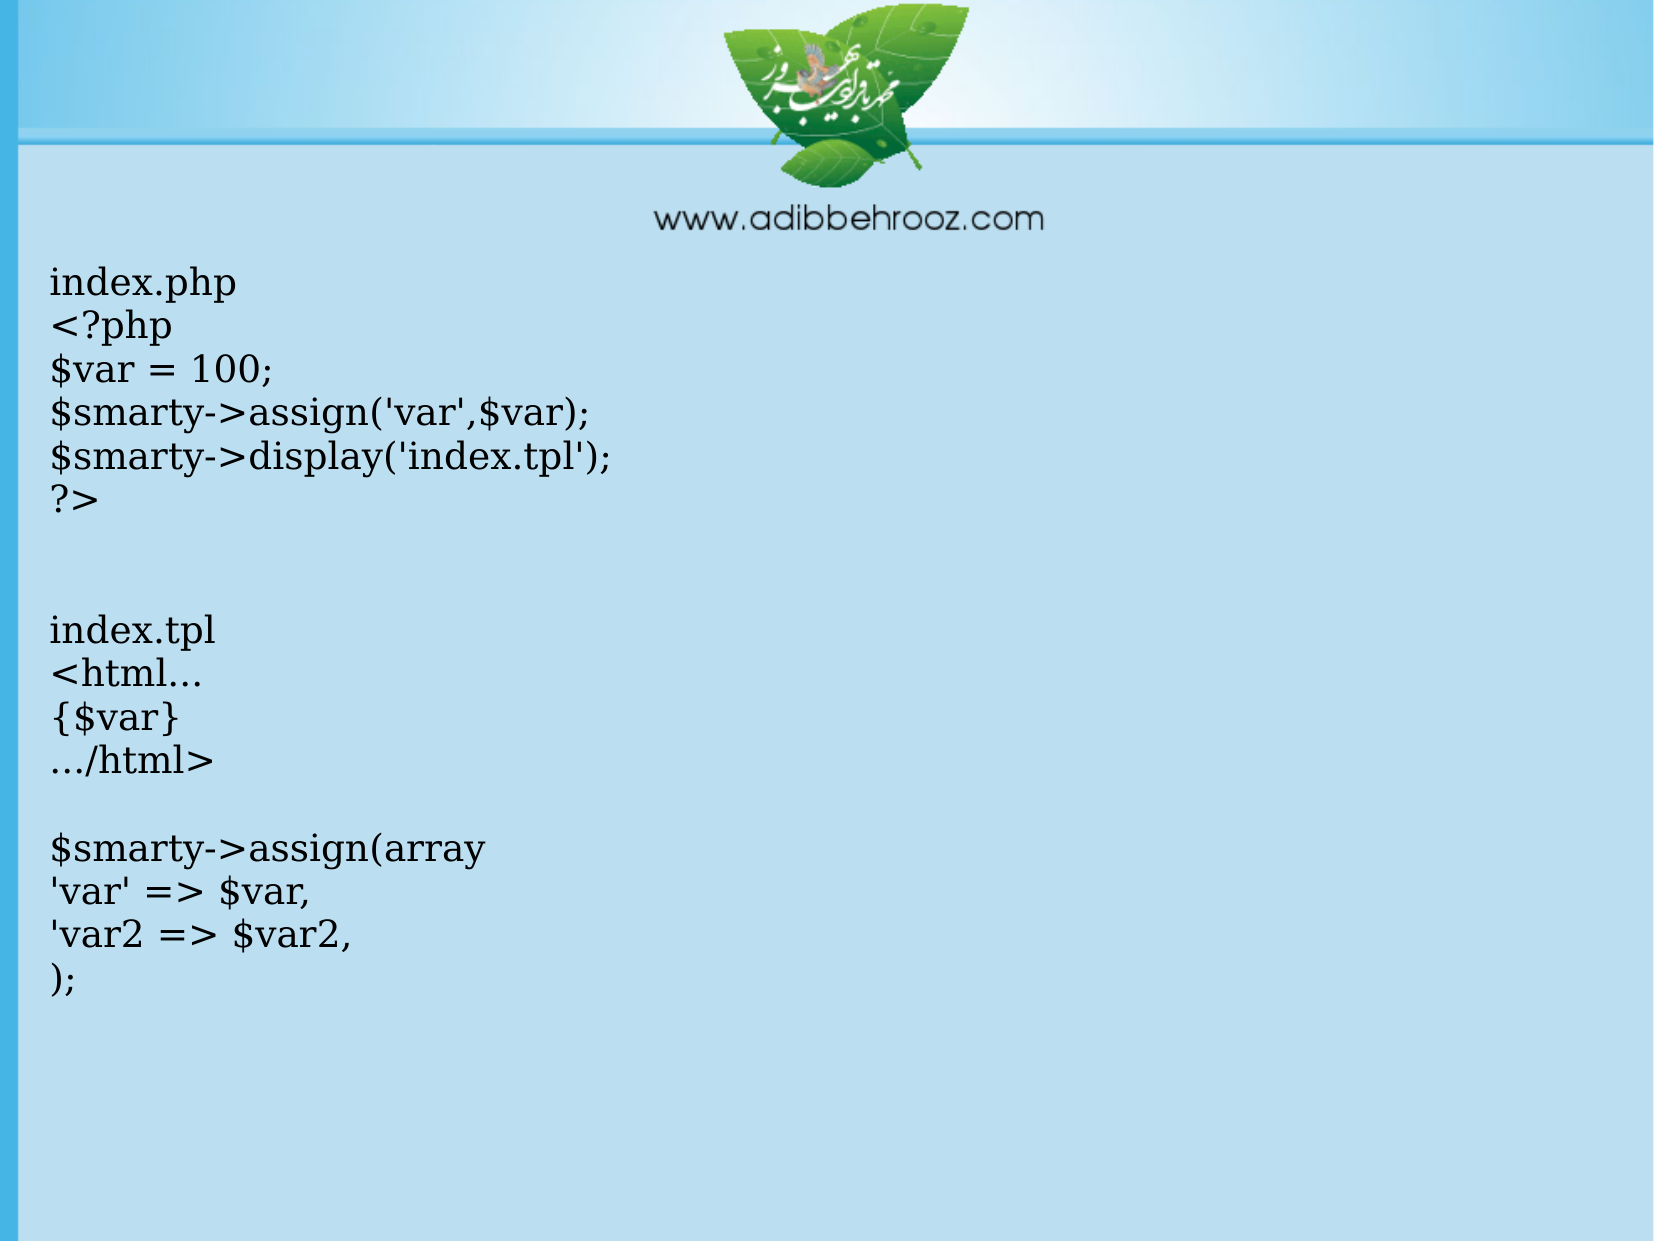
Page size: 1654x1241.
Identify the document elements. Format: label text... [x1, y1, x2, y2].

subtitle index.php <?php $var = 100; $smarty->assign('var',$var); $smarty->display('index.tpl'); ?> index.tpl <html... {$var} .../html> $smarty->assign(array 'var' => $var, 'var2 => $var2, ); [49, 260, 1538, 1088]
picture [0, 0, 1654, 1241]
